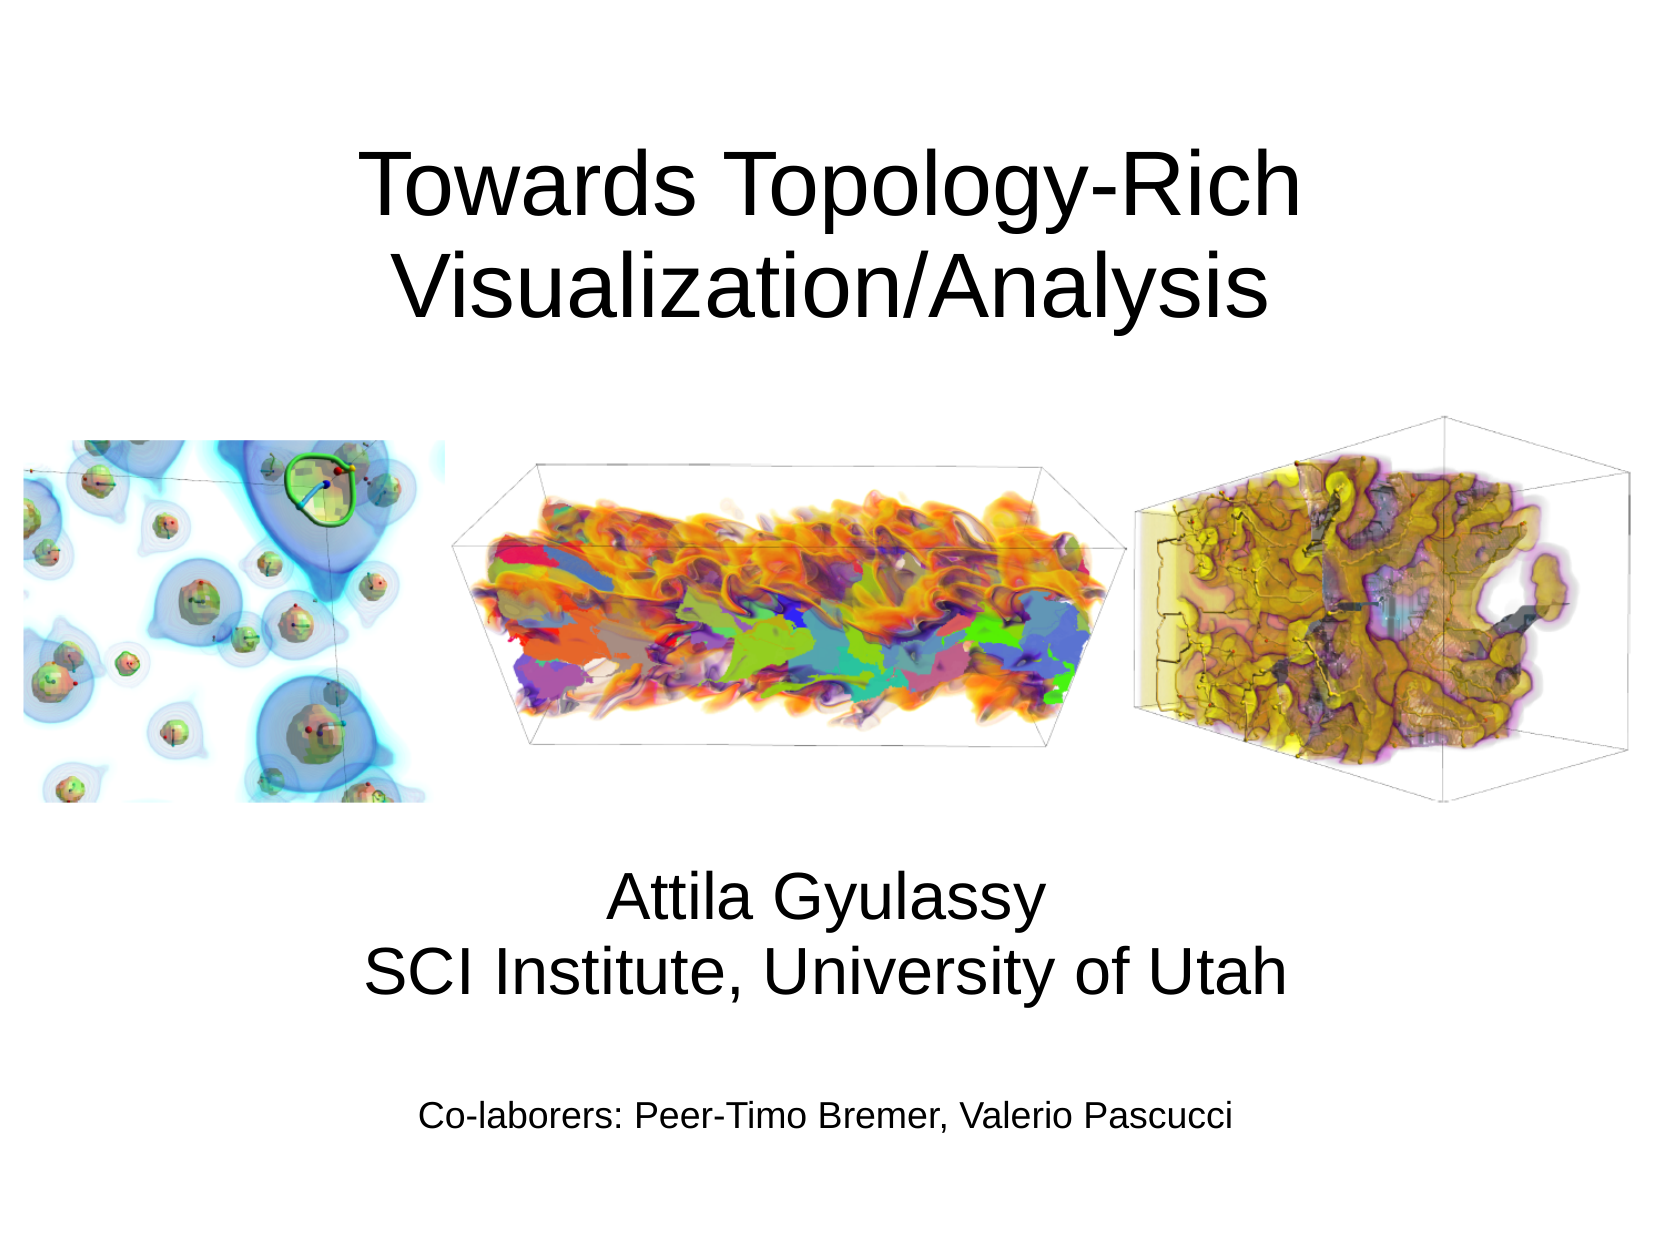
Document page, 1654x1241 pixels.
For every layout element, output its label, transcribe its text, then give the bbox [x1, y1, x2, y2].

picture [18, 407, 1634, 816]
title Towards Topology-Rich Visualization/Analysis [86, 131, 1576, 339]
text_box Co-laborers: Peer-Timo Bremer, Valerio Pascucci [403, 1087, 1249, 1145]
subtitle Attila Gyulassy SCI Institute, University of Utah [82, 759, 1571, 1109]
